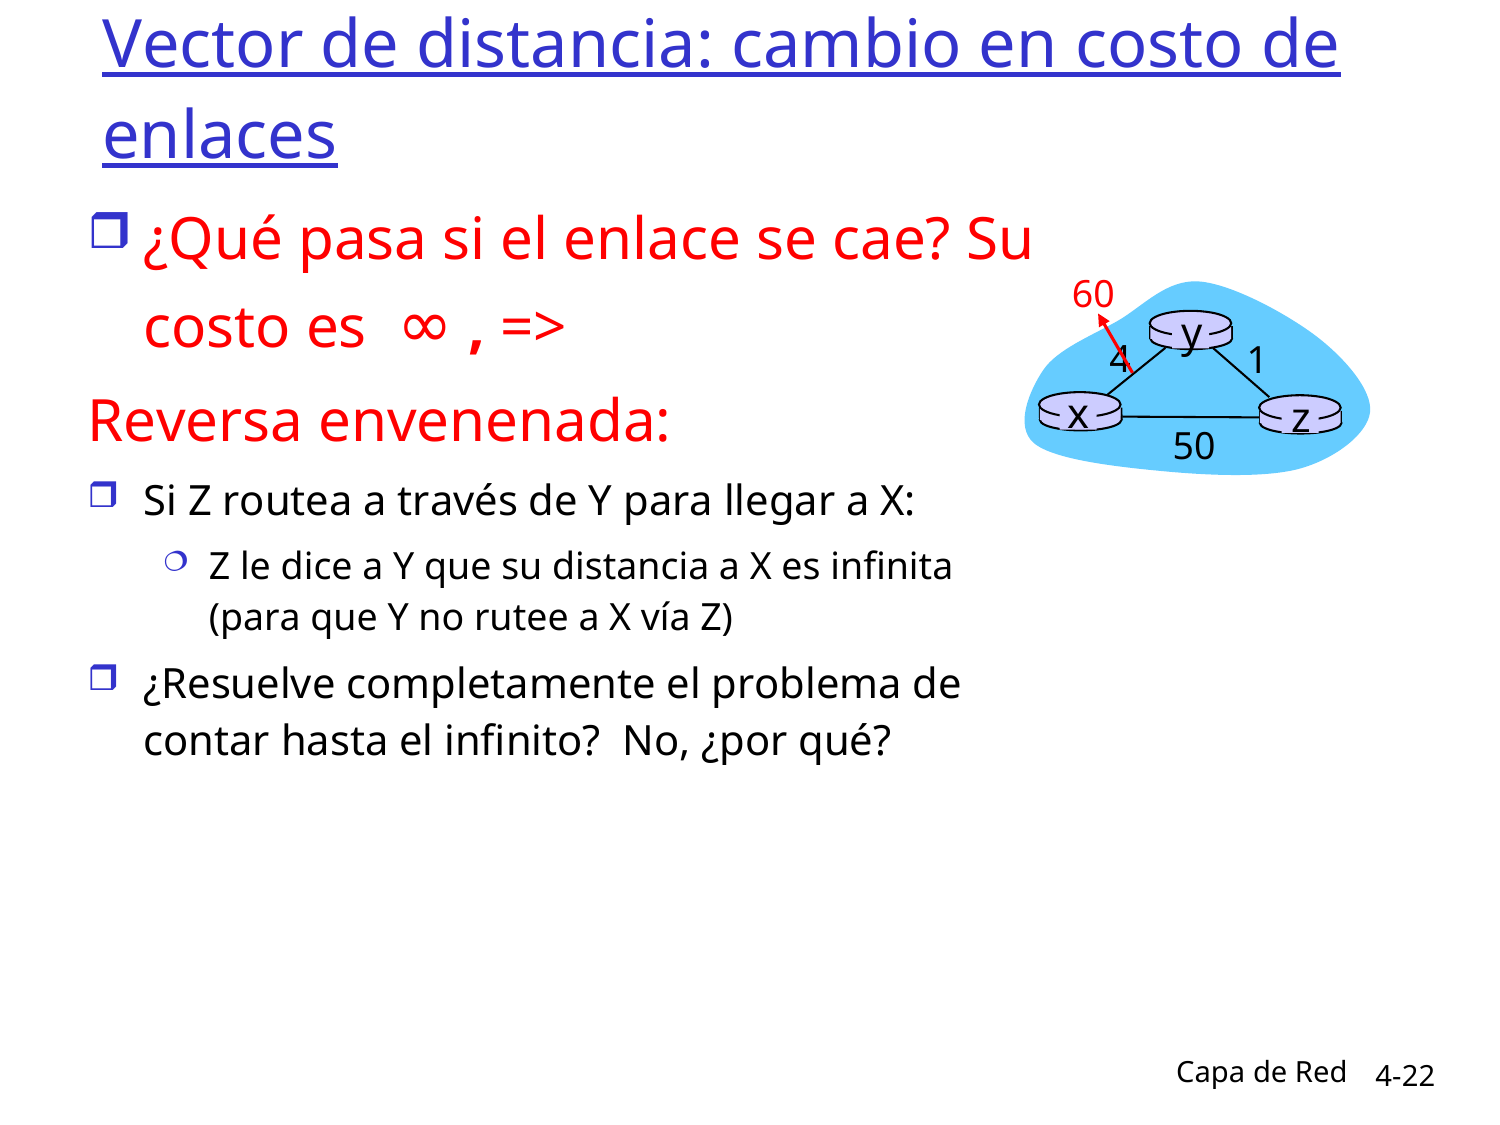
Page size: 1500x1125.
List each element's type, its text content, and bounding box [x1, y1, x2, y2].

text_box [1038, 281, 1371, 476]
text_box 1 [1231, 328, 1284, 389]
list ¿Qué pasa si el enlace se cae? Su costo es ∞ , => Reversa envenenada: Si Z routea a través de Y para llegar a X: Z le dice a Y que su distancia a X es infinita (para que Y no rutee a X vía Z) ¿Resuelve completamente el problema de contar hasta el infinito? No, ¿por qué? [87, 197, 1038, 943]
text_box 4 [1113, 355, 1123, 363]
text_box y [1166, 298, 1218, 364]
text_box 4 [1094, 327, 1146, 388]
text_box 60 [1057, 262, 1130, 323]
text_box z [1276, 382, 1326, 449]
title Vector de distancia: cambio en costo de enlaces [87, 0, 1363, 182]
text_box 50 [1157, 413, 1231, 475]
text_box x [1053, 379, 1105, 446]
